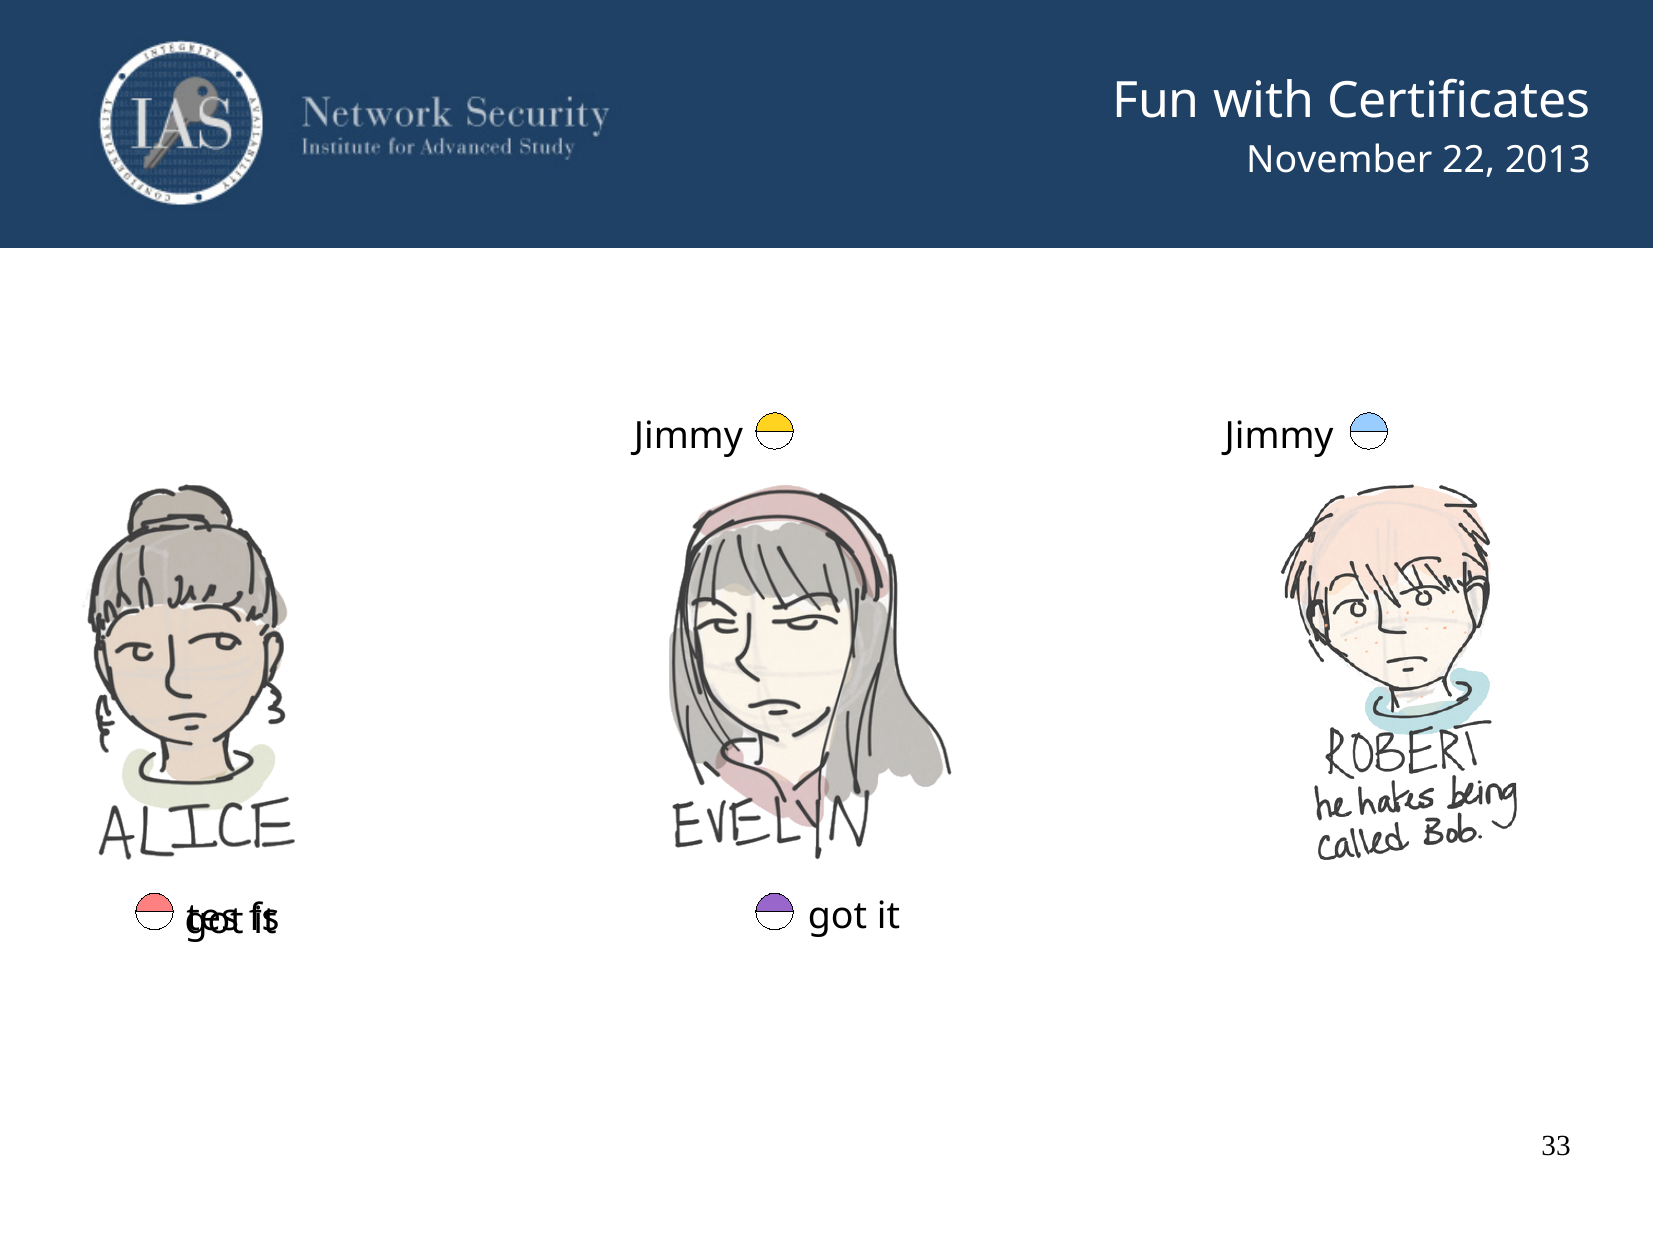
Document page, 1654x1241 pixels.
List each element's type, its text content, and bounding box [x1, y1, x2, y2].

text_box [755, 893, 793, 912]
text_box tes fs [171, 882, 304, 942]
picture [75, 484, 295, 860]
text_box Jimmy [1209, 400, 1357, 460]
picture [0, 0, 1653, 248]
text_box [766, 412, 794, 432]
text_box [1357, 412, 1388, 432]
text_box [135, 893, 169, 912]
text_box Jimmy [619, 400, 766, 460]
picture [1280, 484, 1517, 860]
picture [669, 484, 952, 860]
text_box got it [793, 881, 922, 940]
text_box got it [169, 886, 299, 945]
